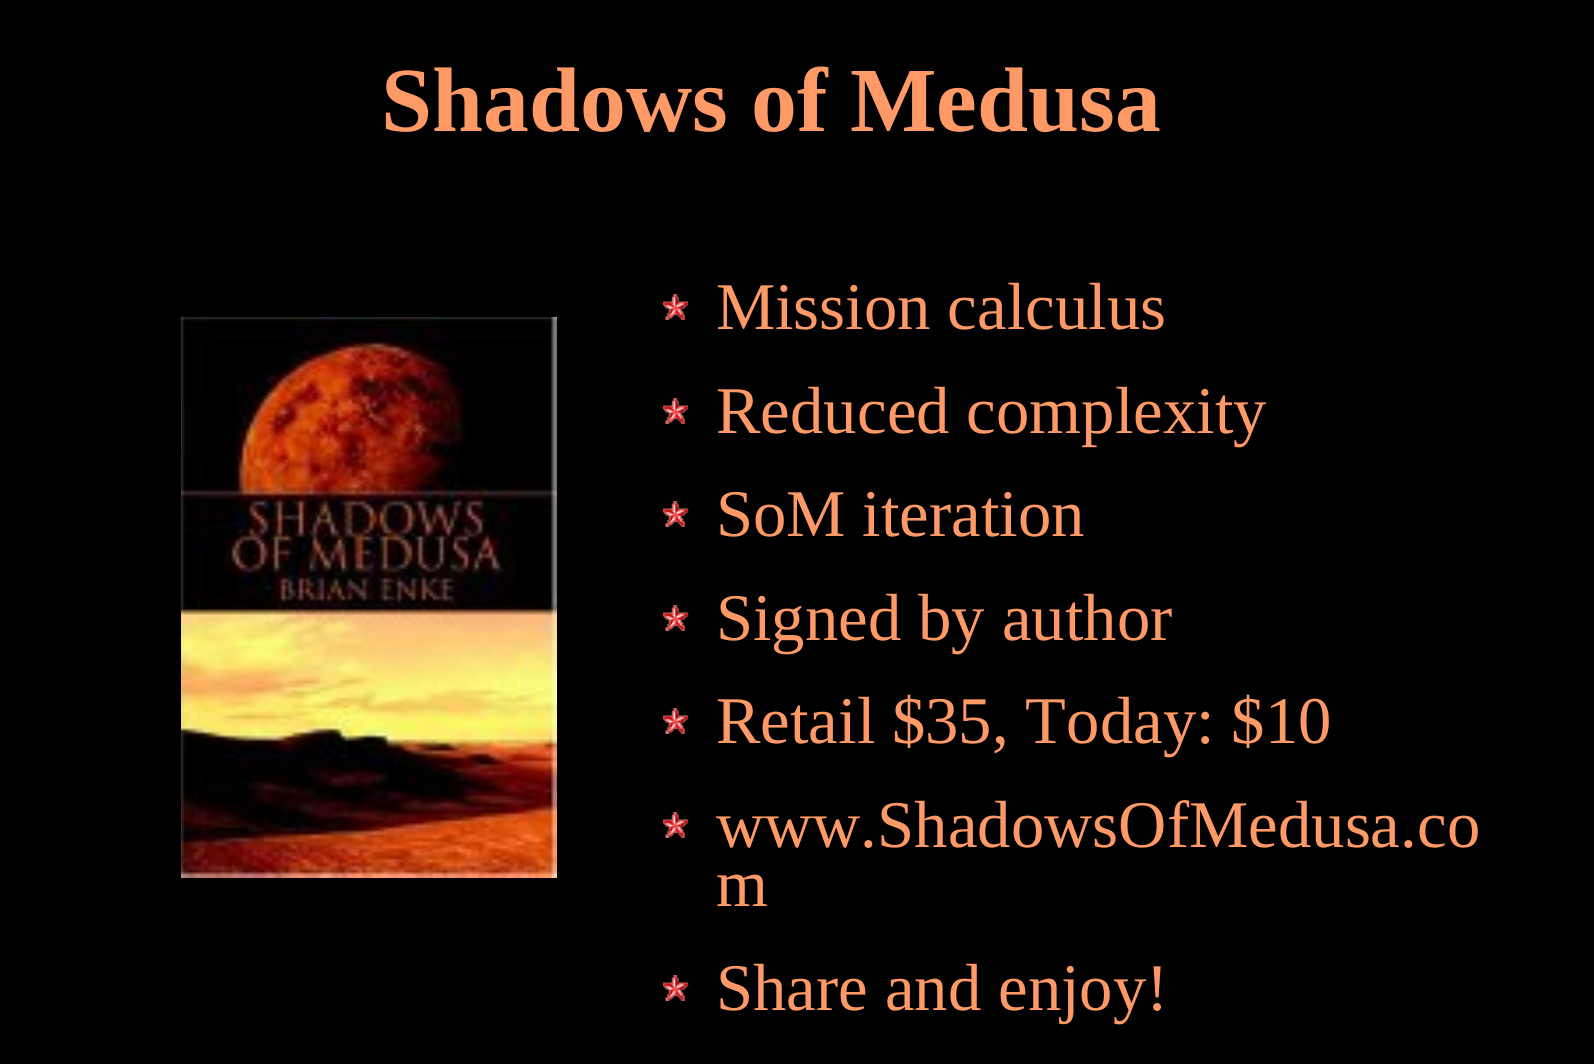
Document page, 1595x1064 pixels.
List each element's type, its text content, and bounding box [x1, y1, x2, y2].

title Shadows of Medusa [364, 42, 1181, 159]
list Mission calculus Reduced complexity SoM iteration Signed by author Retail $35, Today: $10 www.ShadowsOfMedusa.com Share and enjoy! [645, 270, 1524, 1006]
picture [181, 317, 557, 878]
